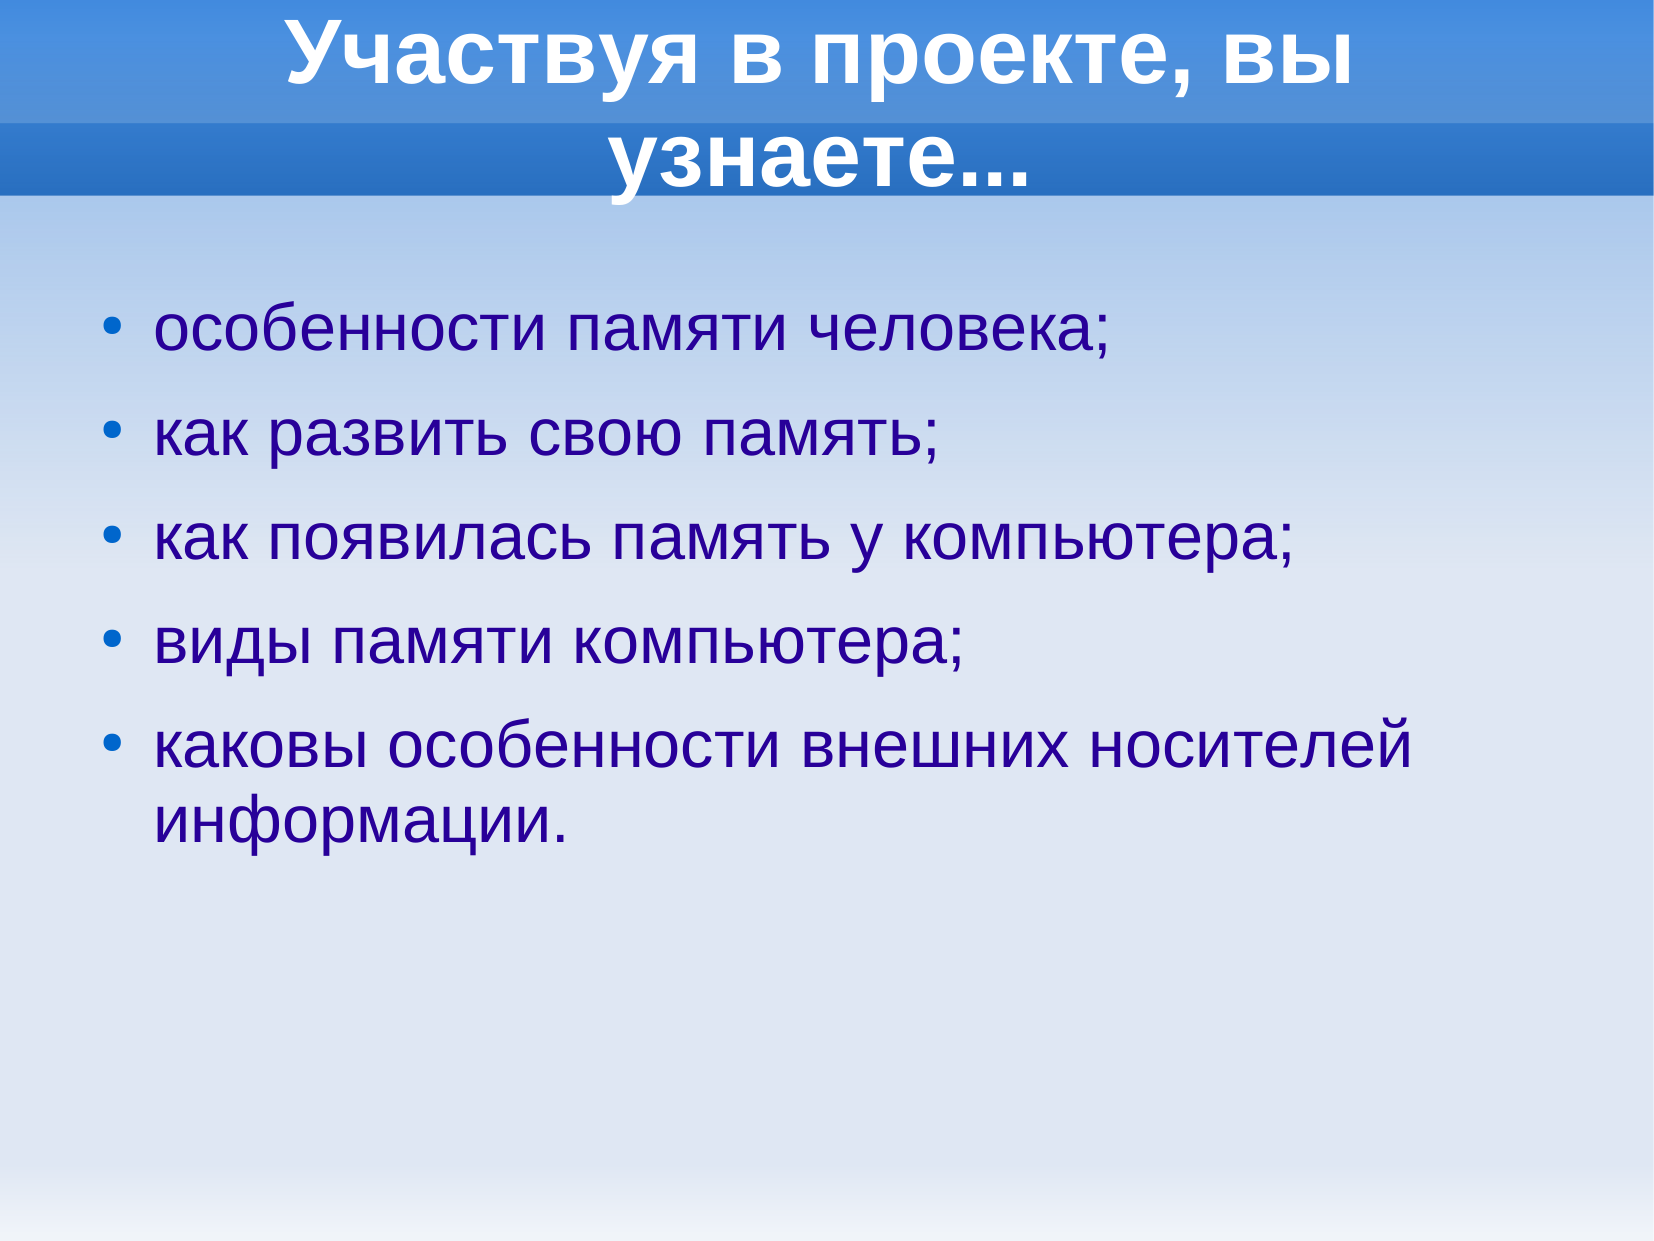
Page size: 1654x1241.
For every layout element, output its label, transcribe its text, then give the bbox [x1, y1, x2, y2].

title Участвуя в проекте, вы узнаете... [76, 0, 1565, 207]
picture [0, 0, 1654, 1241]
list особенности памяти человека; как развить свою память; как появилась память у компьютера; виды памяти компьютера; каковы особенности внешних носителей информации. [82, 290, 1571, 1094]
